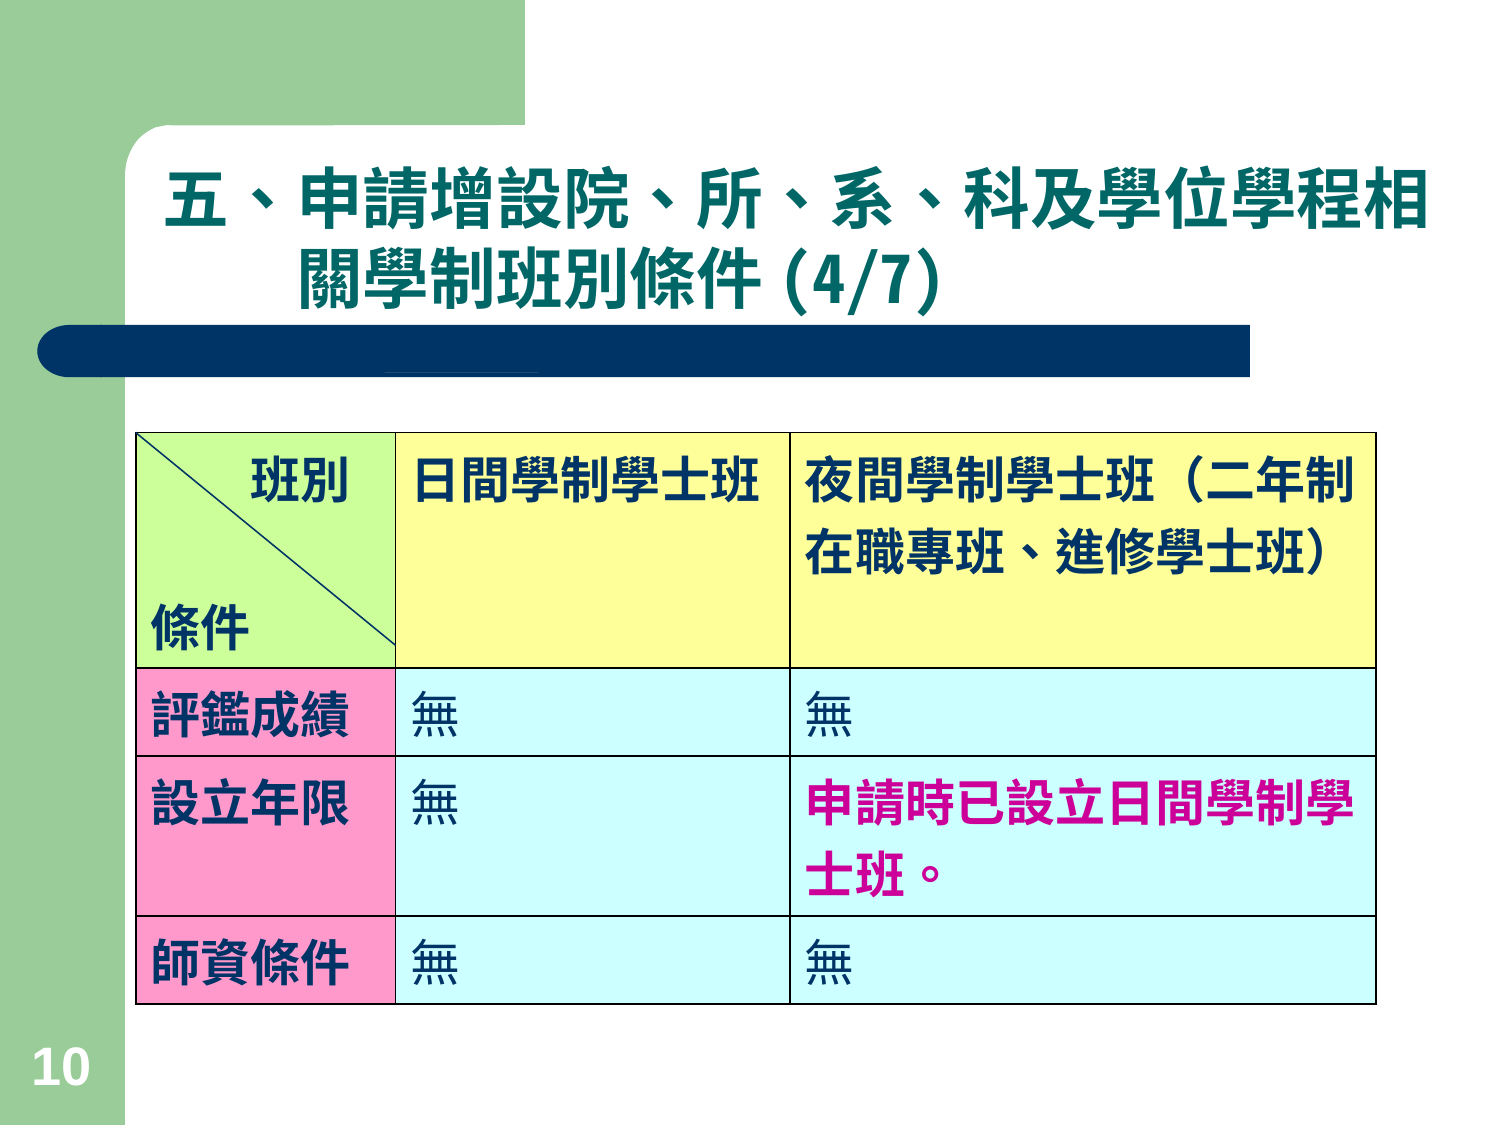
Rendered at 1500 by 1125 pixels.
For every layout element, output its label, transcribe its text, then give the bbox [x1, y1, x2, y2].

table_header 夜間學制學士班（二年制在職專班、進修學士班） [791, 433, 1375, 667]
table_cell 評鑑成績 [137, 669, 395, 755]
table_header 班別 條件 [137, 436, 395, 667]
table_header 日間學制學士班 [396, 433, 789, 667]
slide_number <編號> [13, 1023, 111, 1105]
title 五、申請增設院、所、系、科及學位學程相關學制班別條件(4/7) [147, 137, 1448, 325]
table_cell 師資條件 [137, 917, 395, 1003]
table_cell 無 [396, 917, 789, 1003]
table_cell 無 [791, 917, 1375, 1003]
table_cell 無 [396, 669, 789, 755]
table_cell 無 [396, 757, 789, 915]
table_header 班別 條件 [139, 433, 395, 643]
table_cell 無 [791, 669, 1375, 755]
table_cell 申請時已設立日間學制學士班。 [791, 757, 1375, 915]
table_cell 設立年限 [137, 757, 395, 915]
